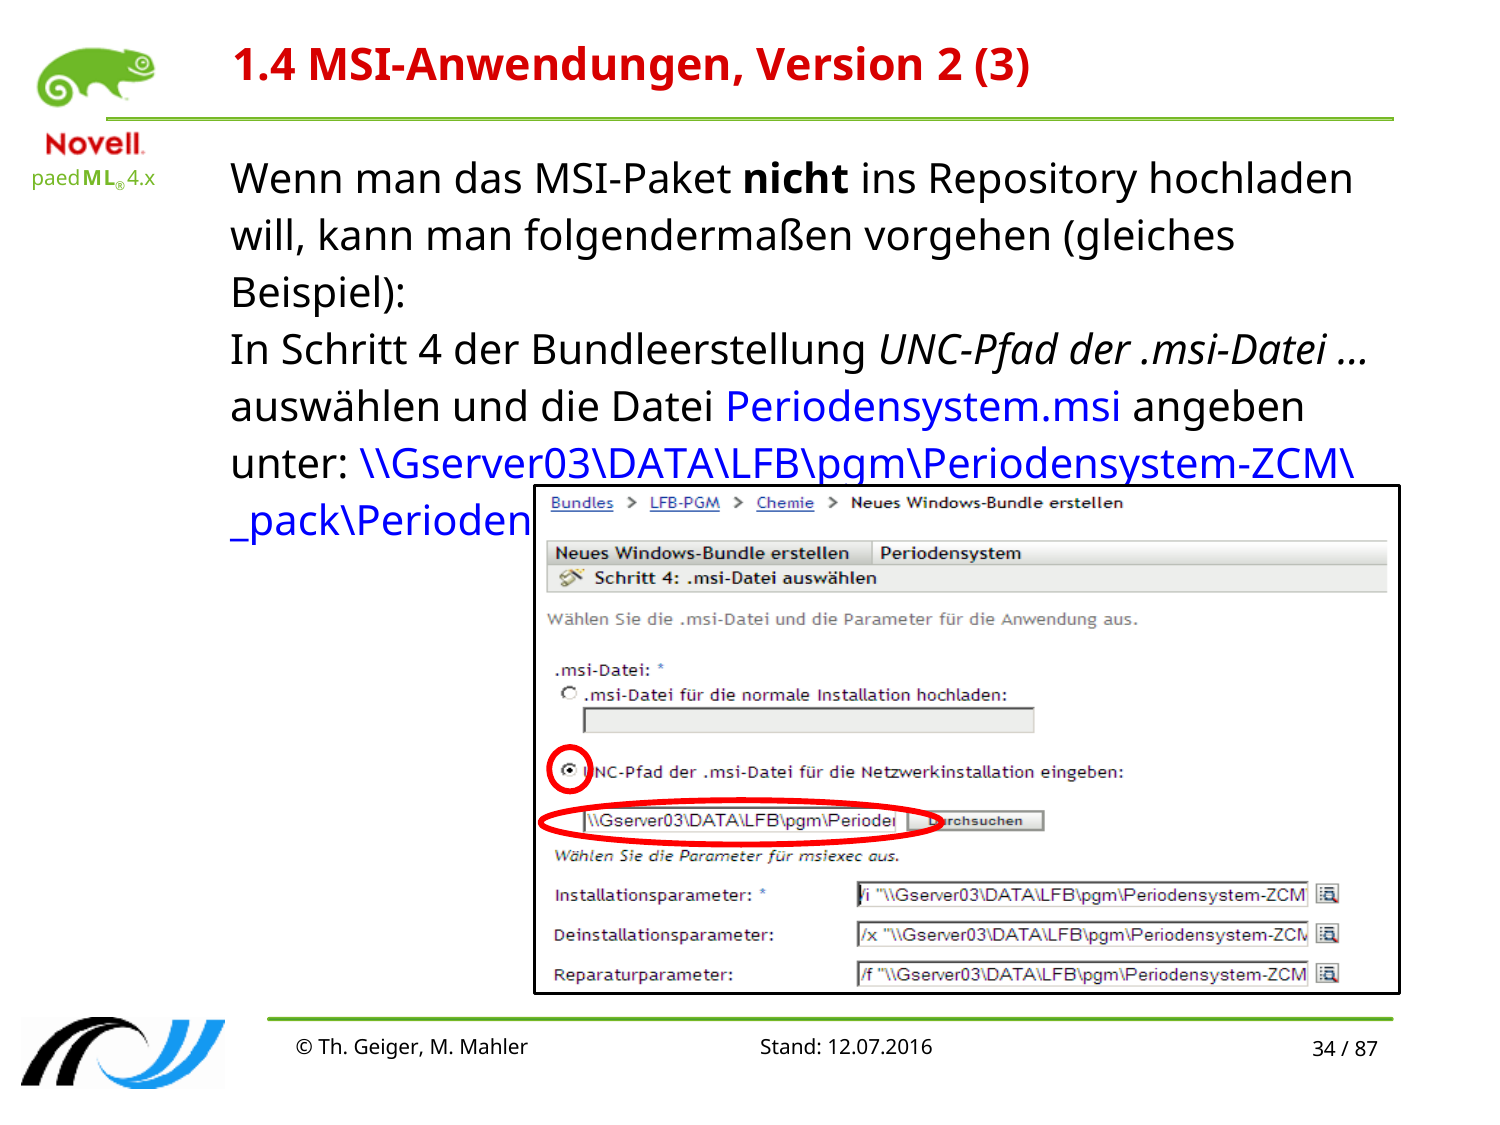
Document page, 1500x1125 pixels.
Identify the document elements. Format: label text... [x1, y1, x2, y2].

picture [24, 32, 167, 175]
picture [535, 487, 1399, 993]
picture [21, 1017, 225, 1089]
title 1.4 MSI-Anwendungen, Version 2 (3) [232, 0, 1441, 126]
list Wenn man das MSI-Paket nicht ins Repository hochladen will, kann man folgendermaßen vorgehen (gleiches Beispiel): In Schritt 4 der Bundleerstellung UNC-Pfad der .msi-Datei …auswählen und die Datei Periodensystem.msi angeben unter: \\Gserver03\DATA\LFB\pgm\Periodensystem-ZCM\_pack\Periodensystem.msi (NICHT K:\Periodensystem...!) [230, 149, 1406, 892]
